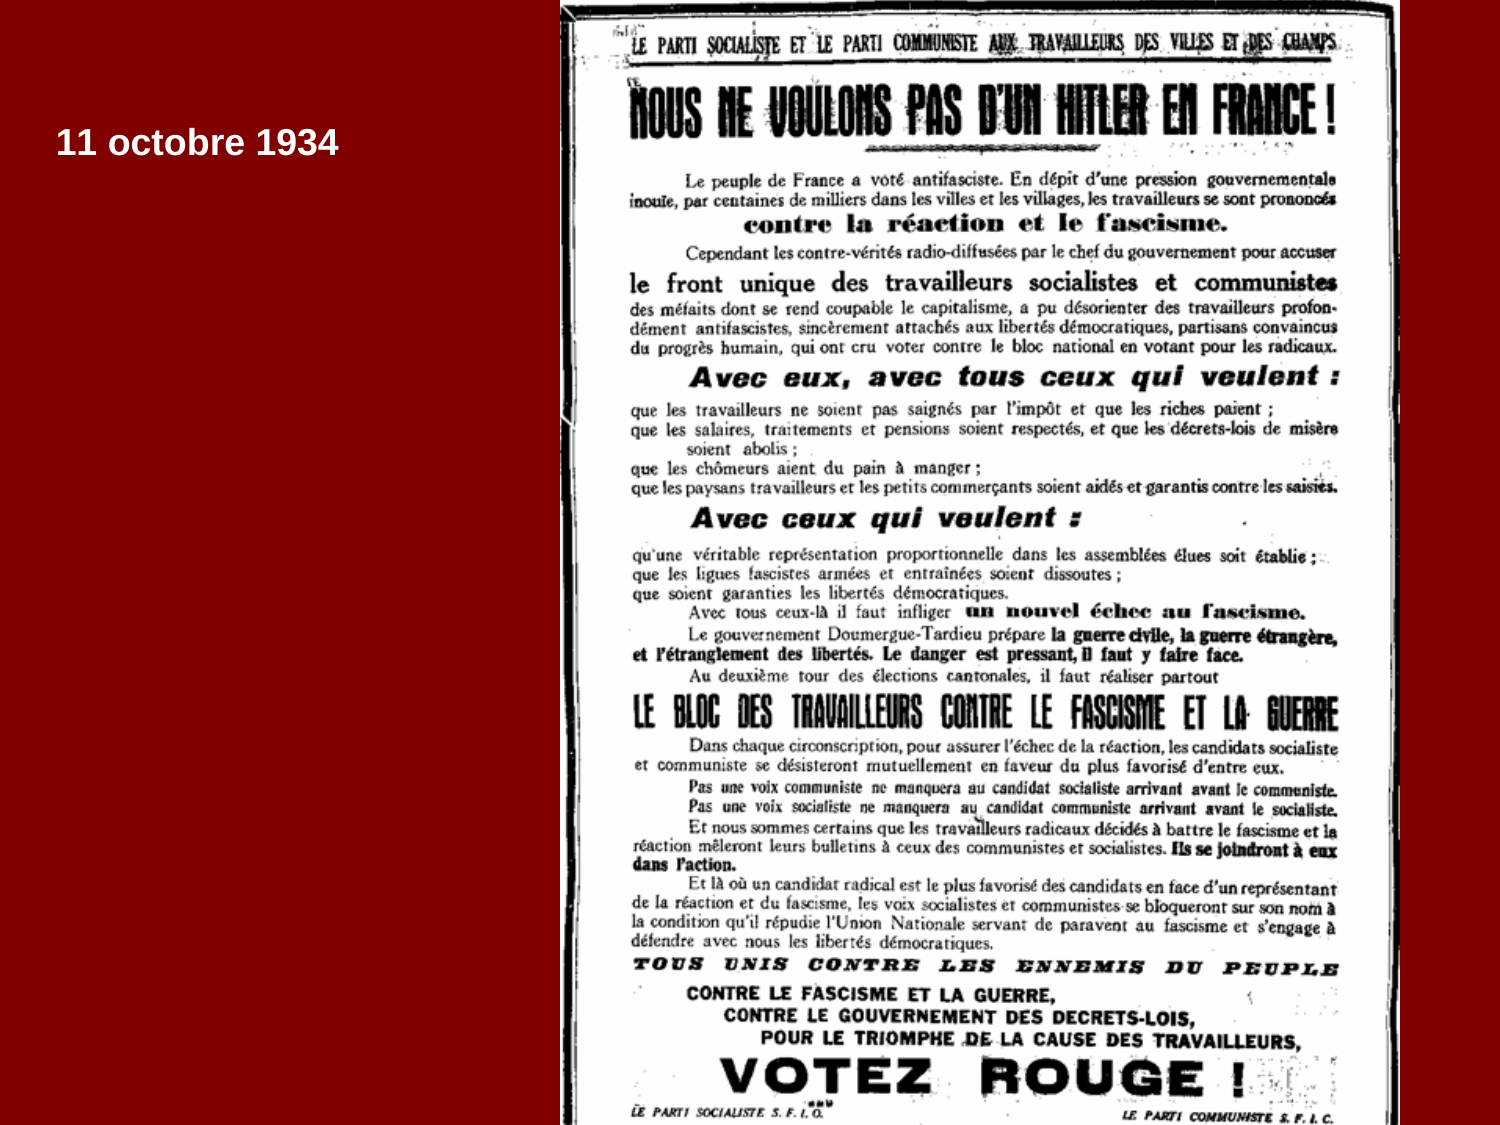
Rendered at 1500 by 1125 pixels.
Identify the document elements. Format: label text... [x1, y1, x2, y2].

picture [560, 0, 1400, 1125]
text_box 11 octobre 1934 [41, 113, 514, 172]
